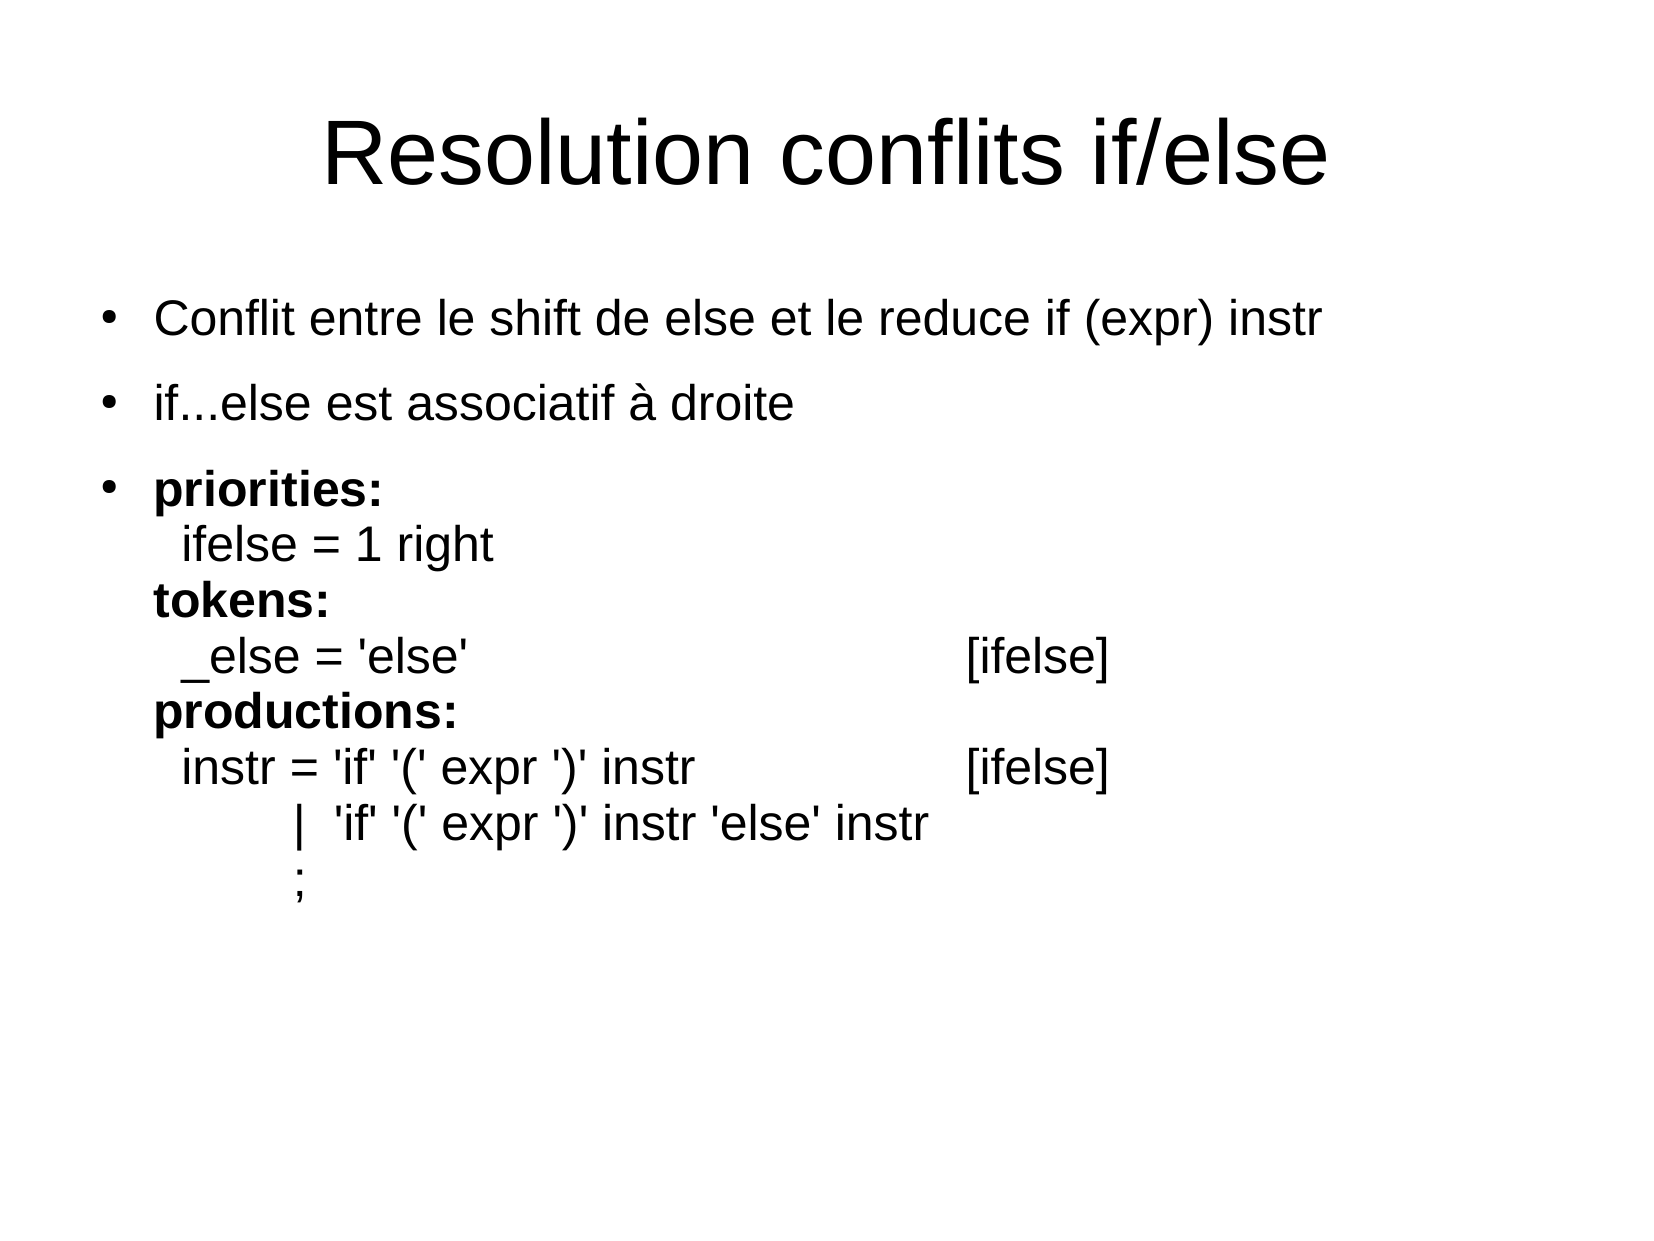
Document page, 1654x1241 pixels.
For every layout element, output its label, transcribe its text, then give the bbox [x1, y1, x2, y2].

title Resolution conflits if/else [82, 56, 1571, 250]
list Conflit entre le shift de else et le reduce if (expr) instr if...else est associatif à droite priorities: ifelse = 1 right tokens: _else = 'else' [ifelse] productions: instr = 'if' '(' expr ')' instr [ifelse] | 'if' '(' expr ')' instr 'else' instr ; [82, 290, 1571, 1094]
